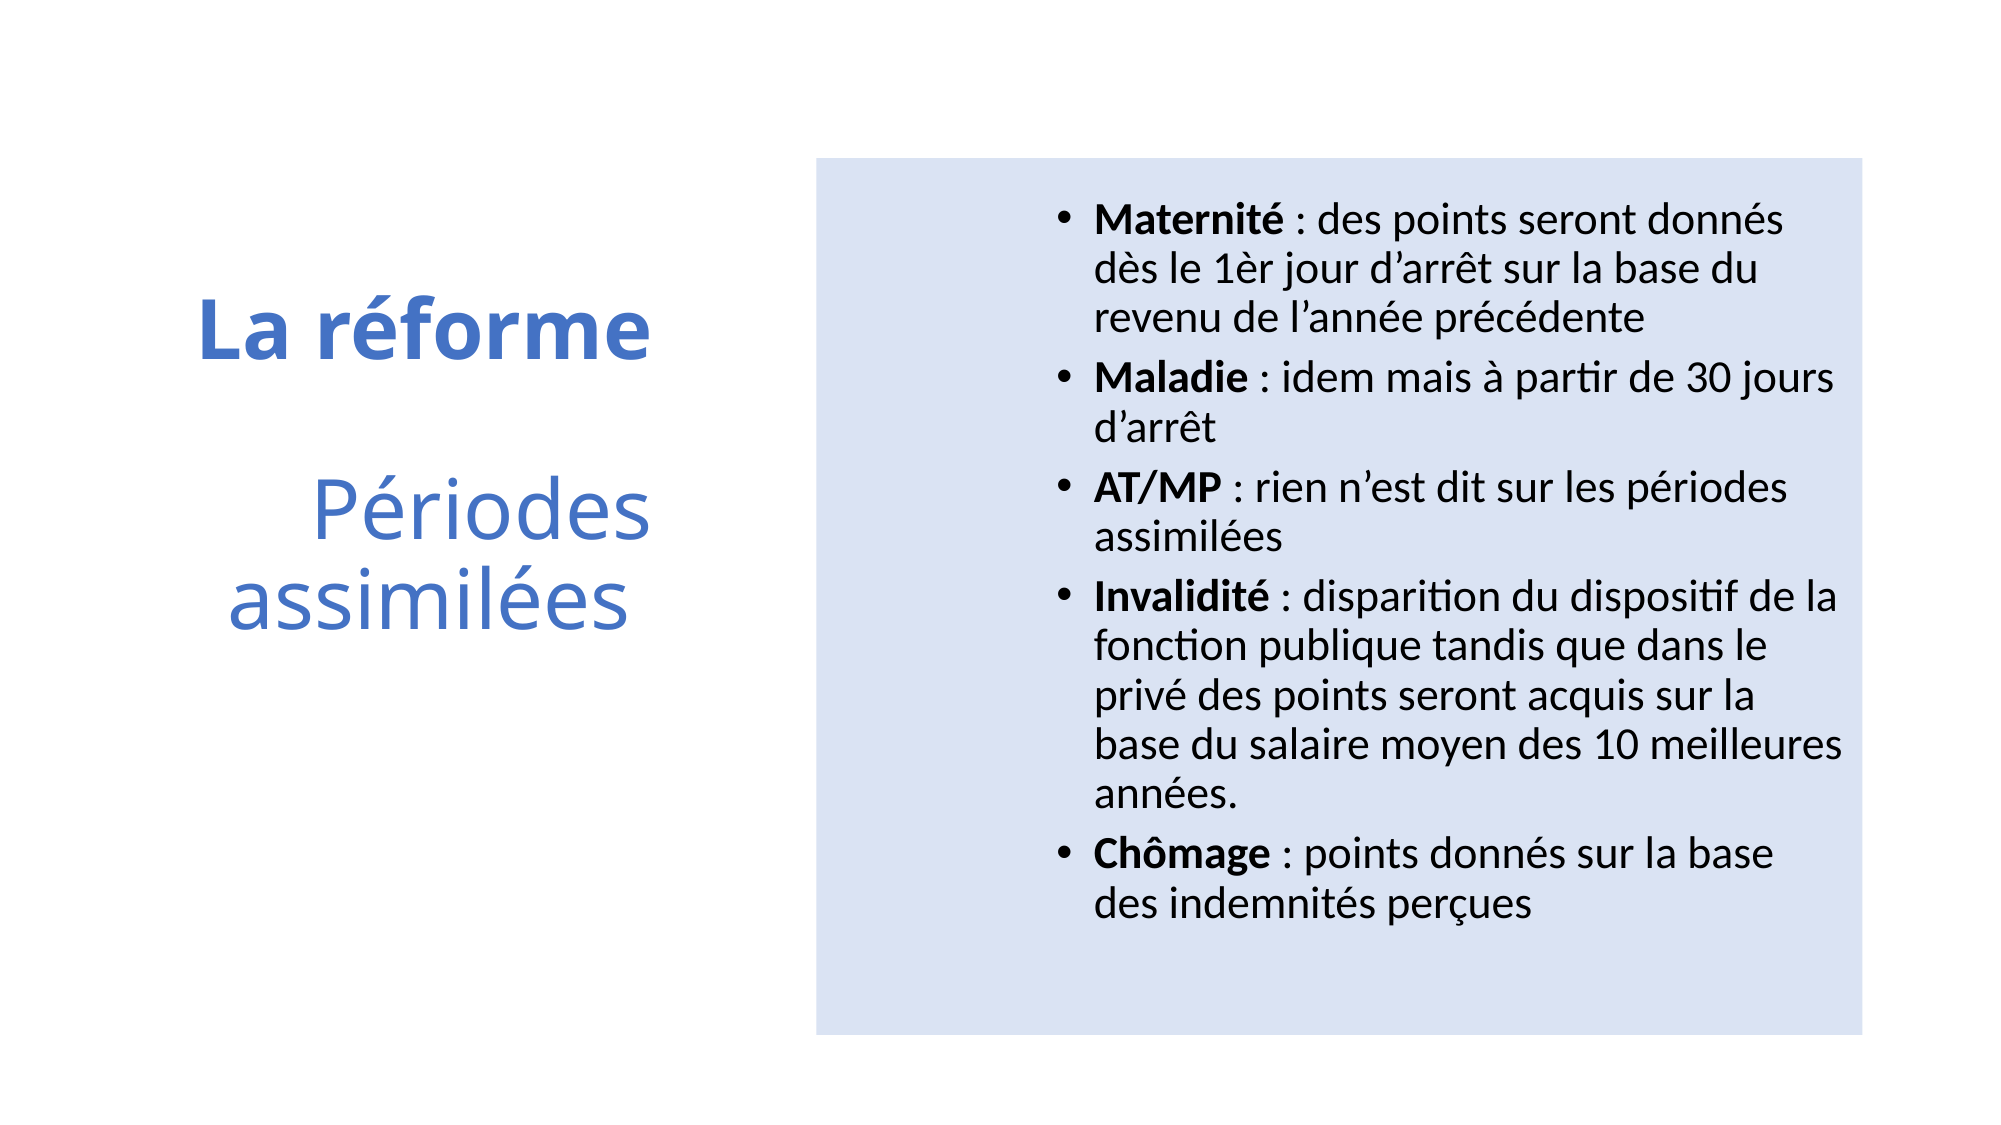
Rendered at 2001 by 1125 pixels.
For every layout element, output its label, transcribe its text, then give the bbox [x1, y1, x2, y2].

list Maternité : des points seront donnés dès le 1èr jour d’arrêt sur la base du revenu de l’année précédente Maladie : idem mais à partir de 30 jours d’arrêt AT/MP : rien n’est dit sur les périodes assimilées Invalidité : disparition du dispositif de la fonction publique tandis que dans le privé des points seront acquis sur la base du salaire moyen des 10 meilleures années. Chômage : points donnés sur la base des indemnités perçues [816, 158, 1863, 1035]
title La réforme Périodes assimilées [137, 158, 711, 967]
